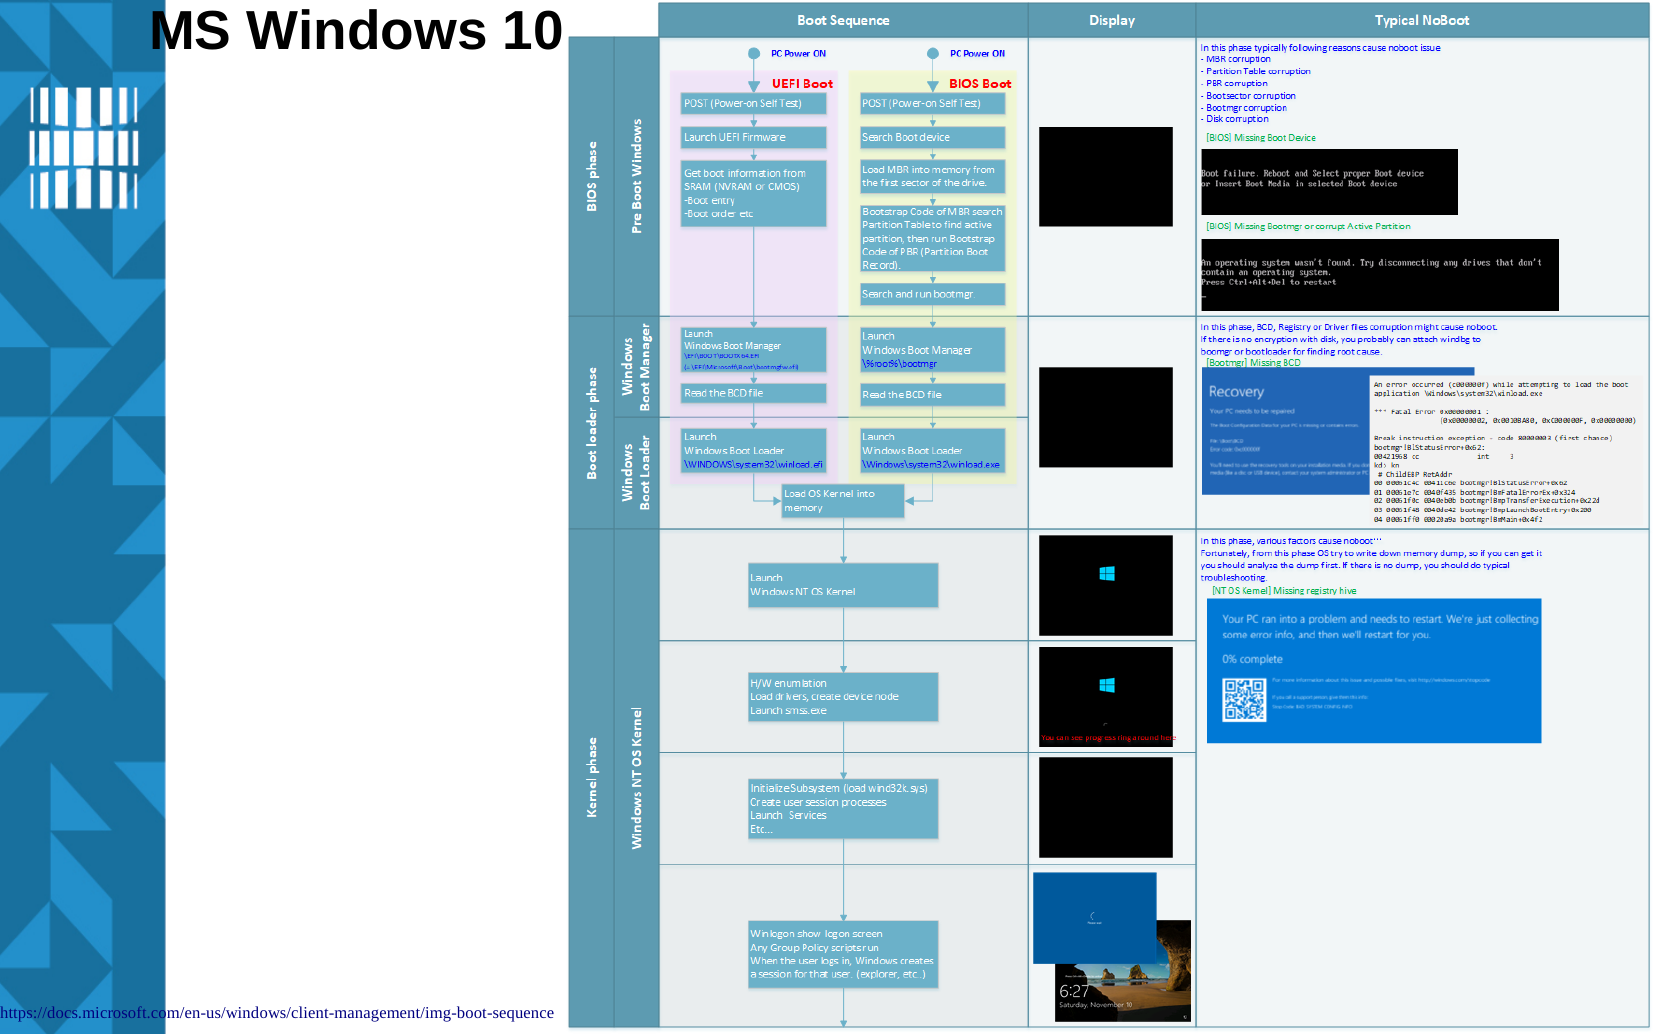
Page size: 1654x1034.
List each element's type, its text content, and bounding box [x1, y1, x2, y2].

picture [564, 0, 1654, 1034]
text_box https://docs.microsoft.com/en-us/windows/client-management/img-boot-sequence [0, 1003, 562, 1030]
title MS Windows 10 [149, 0, 564, 62]
